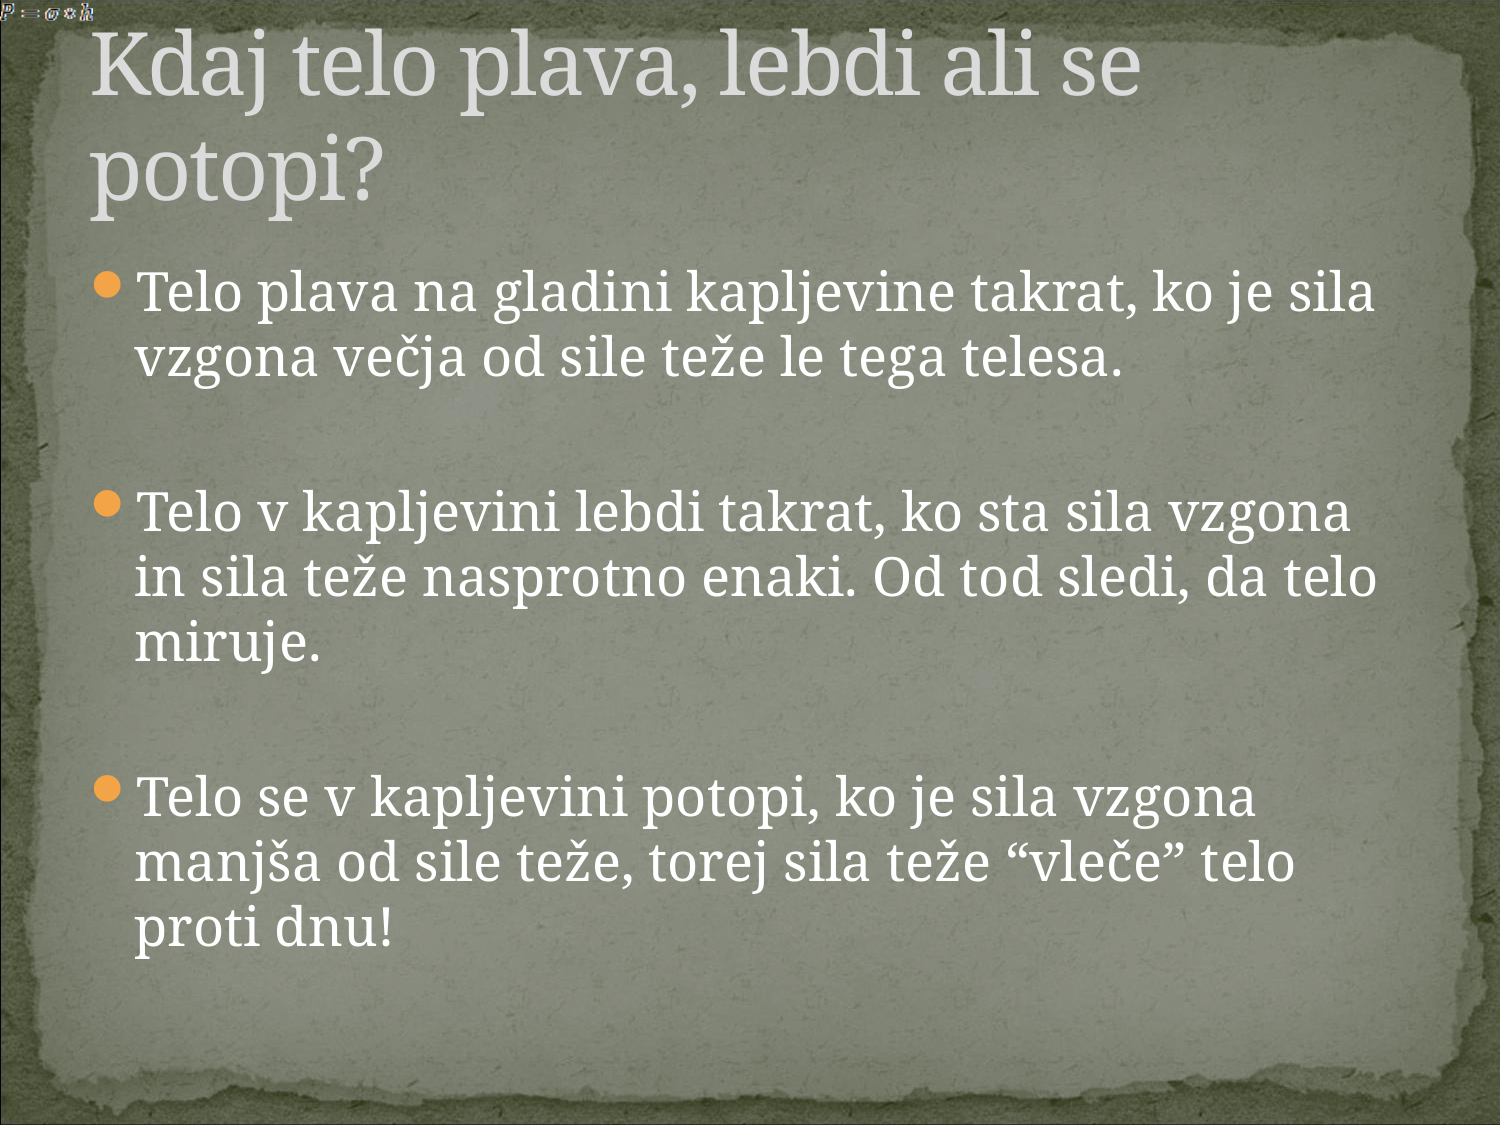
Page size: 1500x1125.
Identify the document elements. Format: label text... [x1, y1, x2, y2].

title Kdaj telo plava, lebdi ali se potopi? [75, 24, 1425, 225]
picture [0, 0, 1500, 1125]
list Telo plava na gladini kapljevine takrat, ko je sila vzgona večja od sile teže le tega telesa. Telo v kapljevini lebdi takrat, ko sta sila vzgona in sila teže nasprotno enaki. Od tod sledi, da telo miruje. Telo se v kapljevini potopi, ko je sila vzgona manjša od sile teže, torej sila teže “vleče” telo proti dnu! [75, 249, 1425, 1000]
